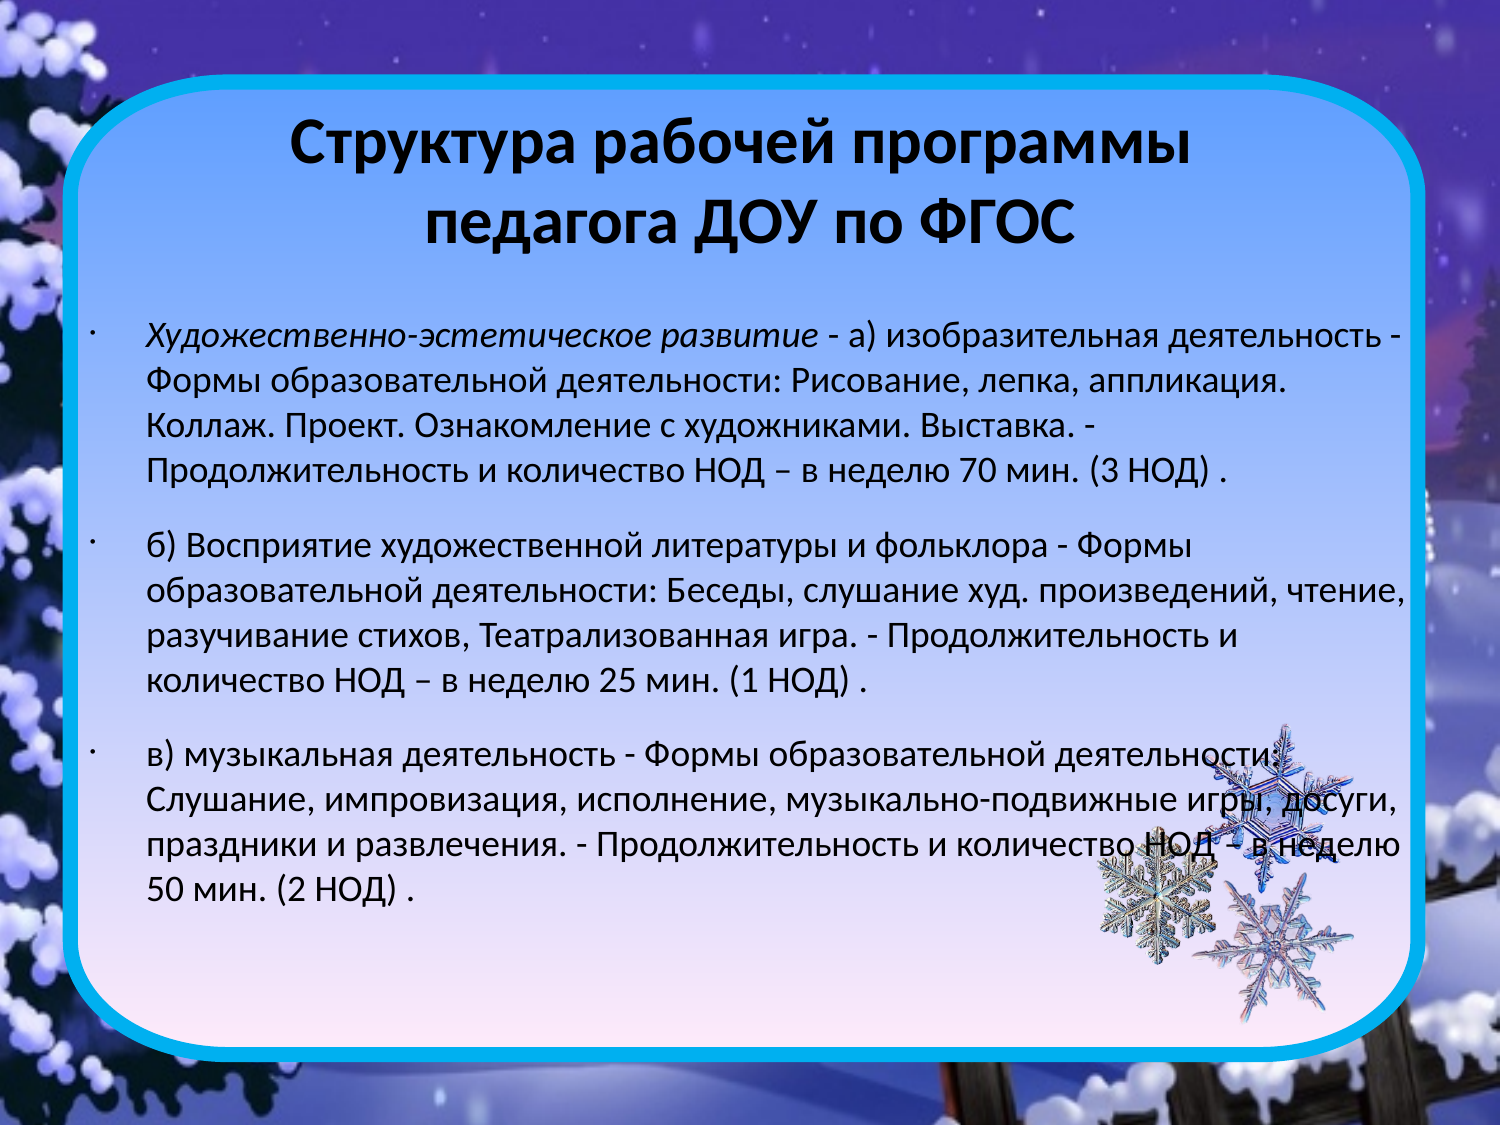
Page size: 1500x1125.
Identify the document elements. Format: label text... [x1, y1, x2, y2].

list Художественно-эстетическое развитие - а) изобразительная деятельность - Формы образовательной деятельности: Рисование, лепка, аппликация. Коллаж. Проект. Ознакомление с художниками. Выставка. - Продолжительность и количество НОД – в неделю 70 мин. (3 НОД) . б) Восприятие художественной литературы и фольклора - Формы образовательной деятельности: Беседы, слушание худ. произведений, чтение, разучивание стихов, Театрализованная игра. - Продолжительность и количество НОД – в неделю 25 мин. (1 НОД) . в) музыкальная деятельность - Формы образовательной деятельности: Слушание, импровизация, исполнение, музыкально-подвижные игры, досуги, праздники и развлечения. - Продолжительность и количество НОД – в неделю 50 мин. (2 НОД) . [75, 302, 1425, 1005]
picture [0, 0, 1500, 1125]
title Структура рабочей программы педагога ДОУ по ФГОС [75, 90, 1425, 279]
